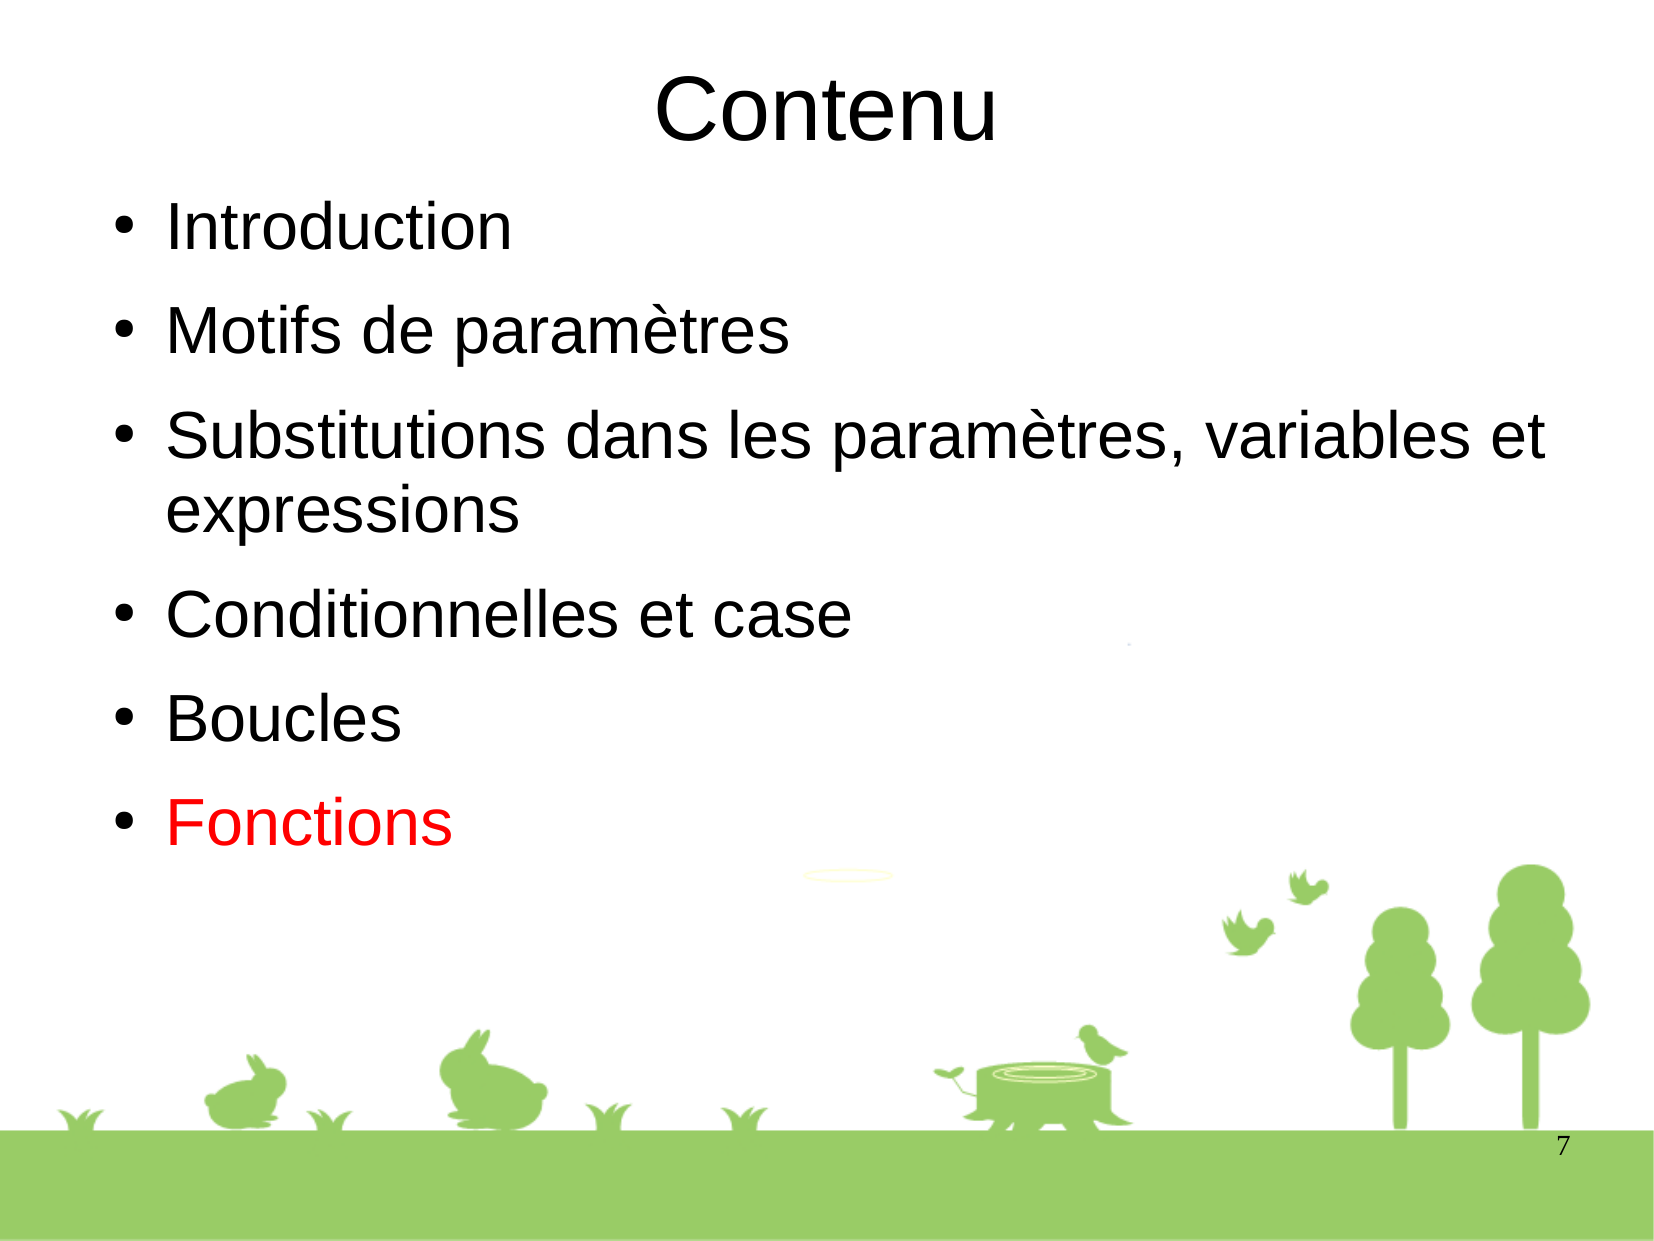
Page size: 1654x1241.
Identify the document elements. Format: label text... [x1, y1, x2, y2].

picture [0, 0, 1654, 1241]
title Contenu [11, 5, 1642, 213]
list Introduction Motifs de paramètres Substitutions dans les paramètres, variables et expressions Conditionnelles et case Boucles Fonctions [94, 188, 1550, 909]
